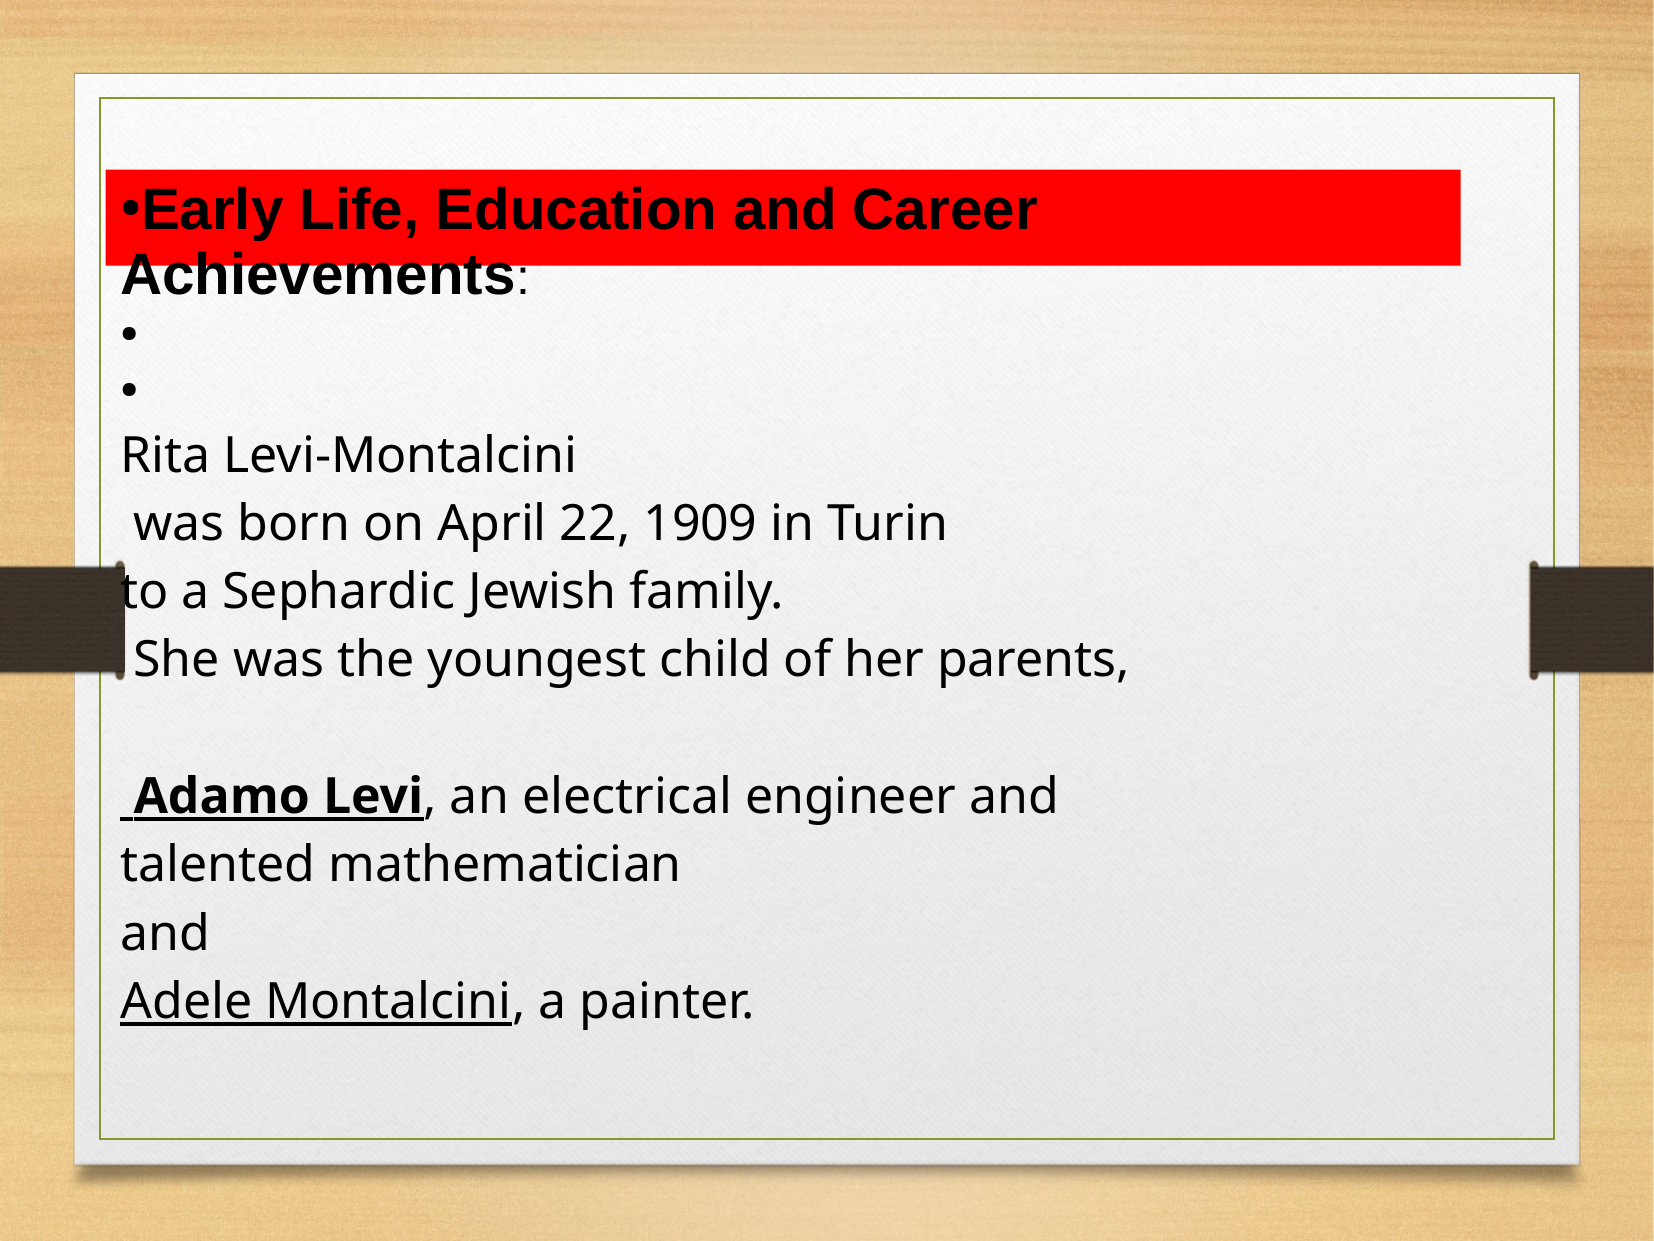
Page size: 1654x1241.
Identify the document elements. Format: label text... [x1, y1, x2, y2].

text_box Early Life, Education and Career Achievements: Rita Levi-Montalcini was born on April 22, 1909 in Turin to a Sephardic Jewish family. She was the youngest child of her parents, Adamo Levi, an electrical engineer and talented mathematician and Adele Montalcini, a painter. [105, 169, 1461, 266]
